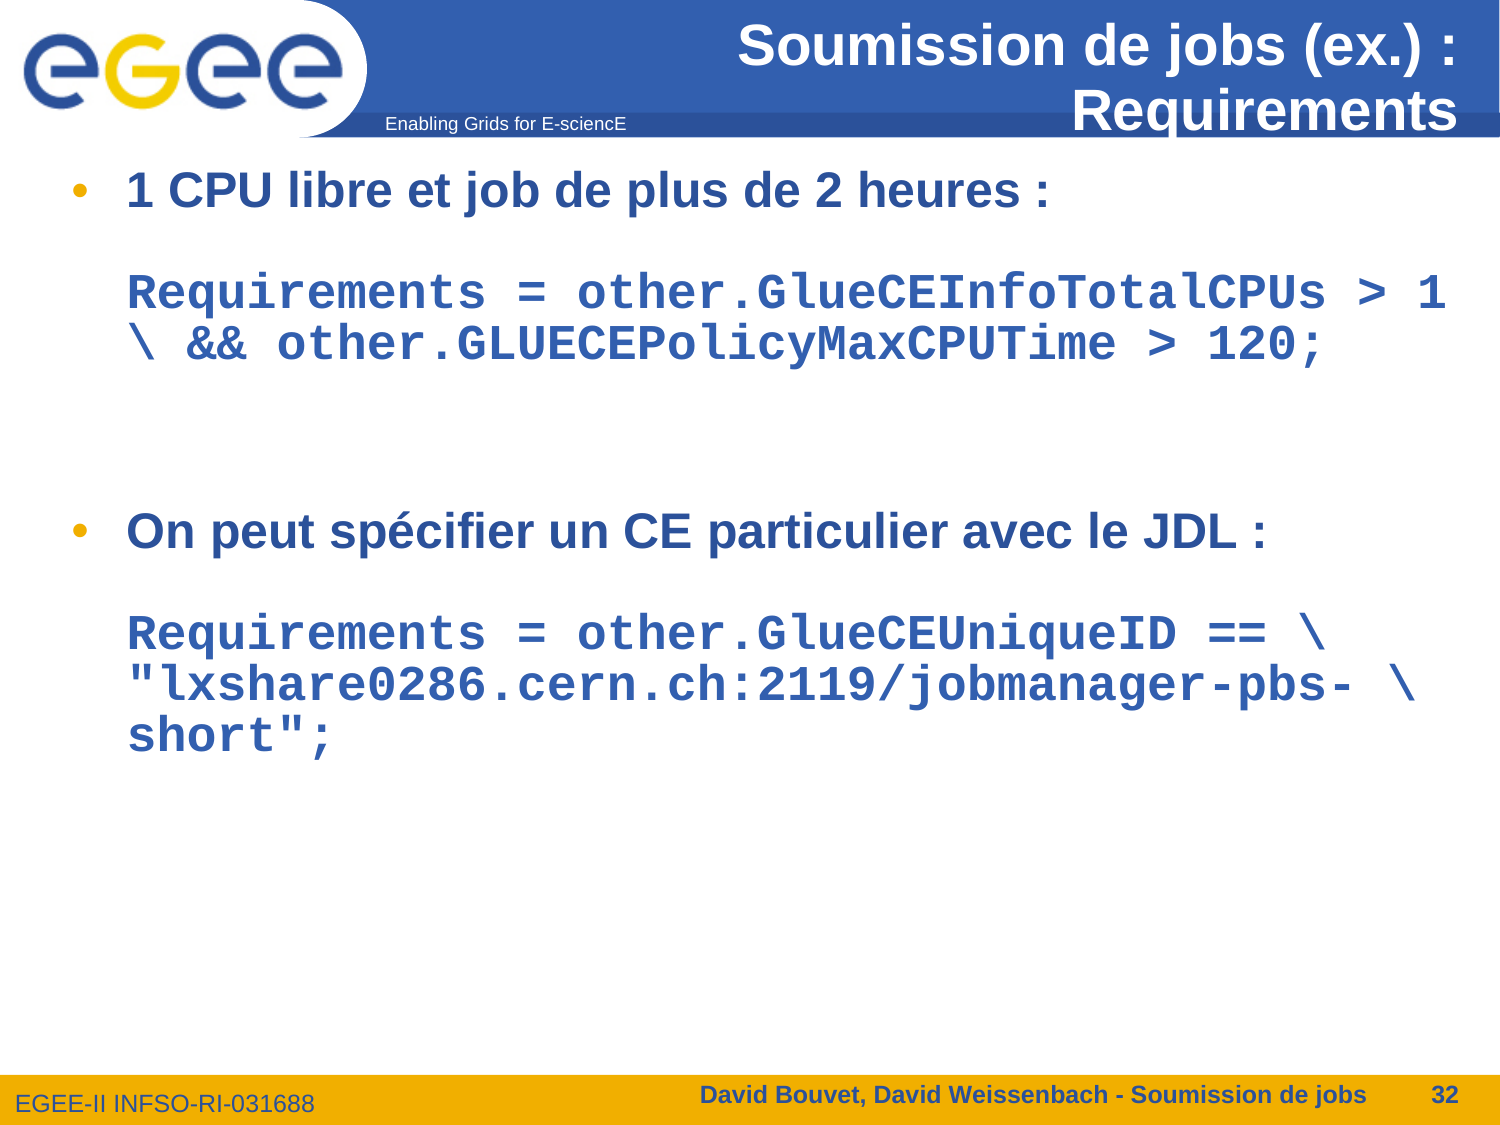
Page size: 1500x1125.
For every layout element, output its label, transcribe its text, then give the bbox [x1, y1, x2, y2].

picture [18, 30, 349, 112]
list 1 CPU libre et job de plus de 2 heures : Requirements = other.GlueCEInfoTotalCPUs > 1 \ && other.GLUECEPolicyMaxCPUTime > 120; On peut spécifier un CE particulier avec le JDL : Requirements = other.GlueCEUniqueID == \ "lxshare0286.cern.ch:2119/jobmanager-pbs- \ short"; [56, 159, 1466, 1051]
title Soumission de jobs (ex.) : Requirements [369, 0, 1475, 156]
